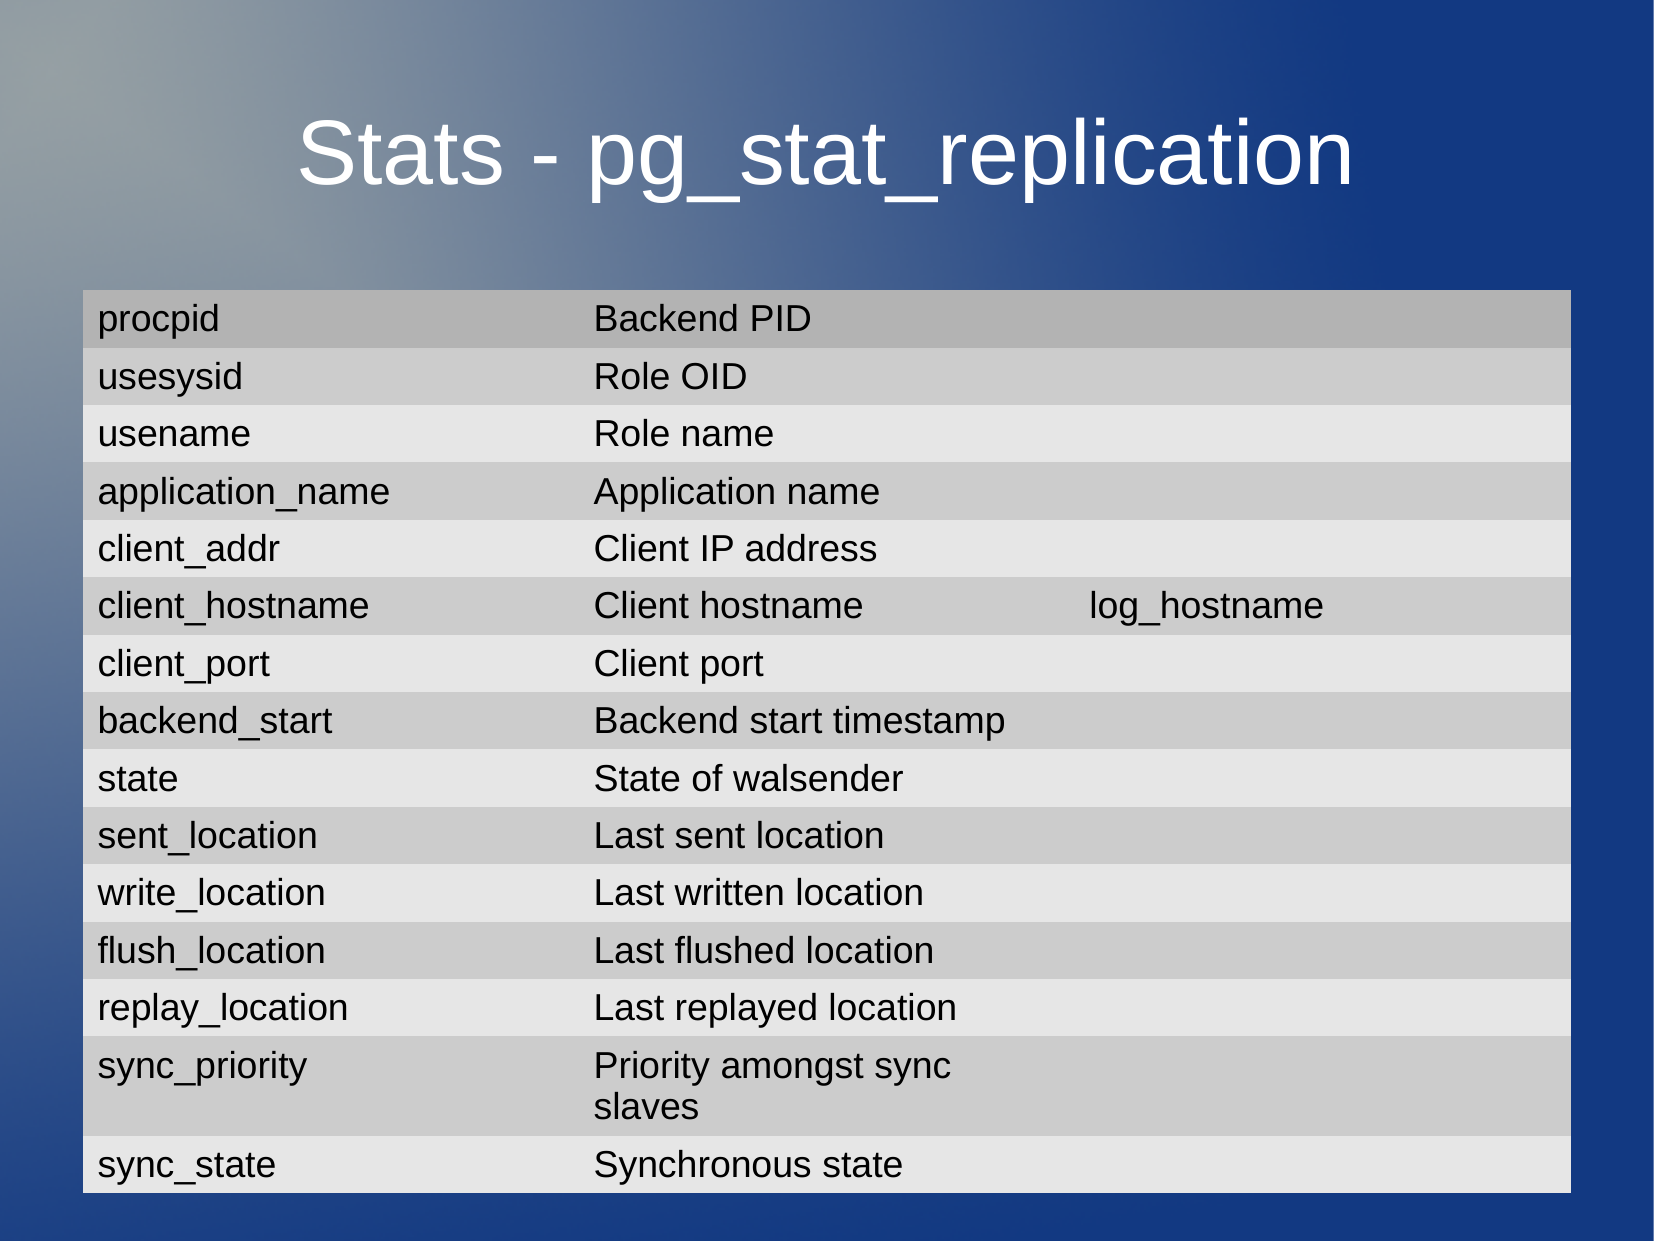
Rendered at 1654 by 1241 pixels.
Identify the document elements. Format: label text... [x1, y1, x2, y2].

table_cell [1075, 462, 1571, 520]
table_cell usesysid [83, 348, 579, 405]
table_cell Client IP address [579, 520, 1075, 577]
table_cell Role name [579, 405, 1075, 462]
table_cell Last written location [579, 864, 1075, 922]
table_cell flush_location [83, 922, 579, 979]
table_cell sent_location [83, 807, 579, 864]
table_header Backend PID [579, 290, 1075, 348]
table_cell Client port [579, 635, 1075, 692]
table_cell application_name [83, 462, 579, 520]
table_cell [1075, 635, 1571, 692]
table_cell Last sent location [579, 807, 1075, 864]
table_cell sync_priority [83, 1036, 579, 1136]
table_cell client_hostname [83, 577, 579, 635]
table_cell client_addr [83, 520, 579, 577]
table_cell Application name [579, 462, 1075, 520]
table_cell log_hostname [1075, 577, 1571, 635]
table_cell [1075, 348, 1571, 405]
table_cell state [83, 749, 579, 807]
table_cell replay_location [83, 979, 579, 1036]
table_cell [1075, 864, 1571, 922]
table_cell Synchronous state [579, 1136, 1075, 1193]
table_cell [1075, 405, 1571, 462]
table_cell [1075, 1136, 1571, 1193]
table_cell client_port [83, 635, 579, 692]
table_cell [1075, 1036, 1571, 1136]
table_cell [1075, 922, 1571, 979]
table_cell usename [83, 405, 579, 462]
table_cell Backend start timestamp [579, 692, 1075, 749]
table_cell [1075, 520, 1571, 577]
table_cell Last replayed location [579, 979, 1075, 1036]
table_cell State of walsender [579, 749, 1075, 807]
table_cell Client hostname [579, 577, 1075, 635]
table_header procpid [83, 290, 579, 348]
table_cell Last flushed location [579, 922, 1075, 979]
table_cell write_location [83, 864, 579, 922]
table_cell [1075, 692, 1571, 749]
table_header [1075, 290, 1571, 348]
table_cell [1075, 979, 1571, 1036]
table_cell Role OID [579, 348, 1075, 405]
table_cell backend_start [83, 692, 579, 749]
picture [0, 0, 1654, 1241]
table_cell sync_state [83, 1136, 579, 1193]
title Stats - pg_stat_replication [82, 49, 1571, 257]
table_cell [1075, 807, 1571, 864]
table_cell [1075, 749, 1571, 807]
table_cell Priority amongst sync slaves [579, 1036, 1075, 1136]
